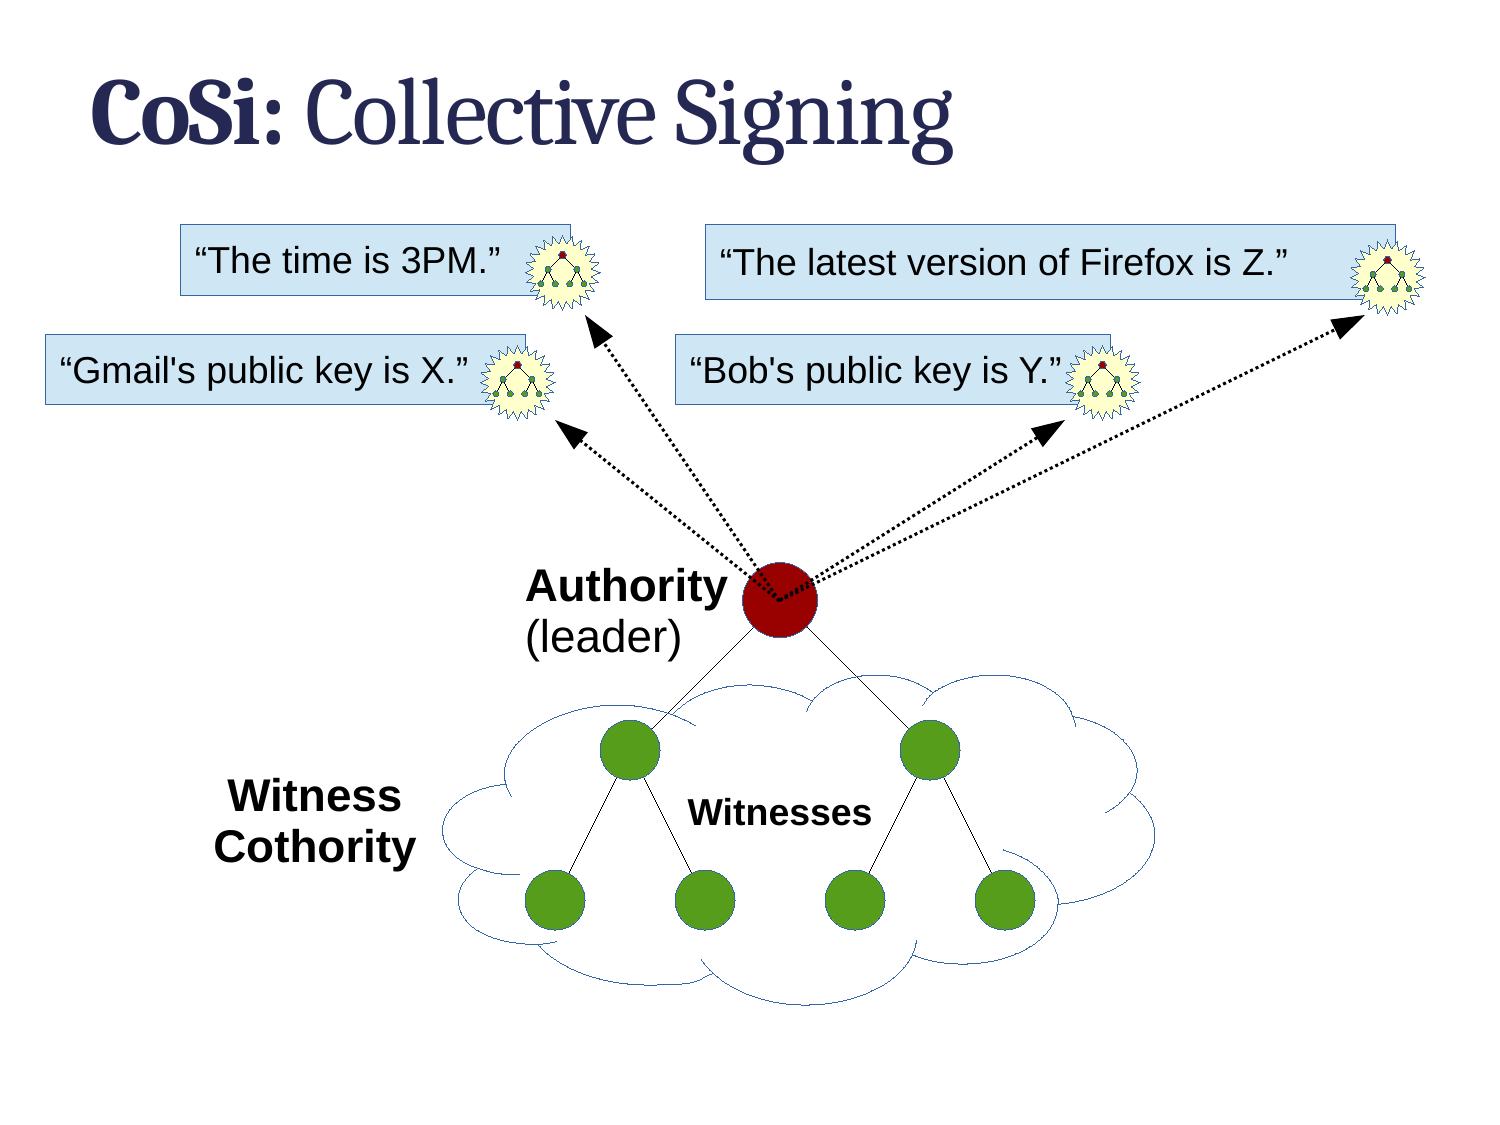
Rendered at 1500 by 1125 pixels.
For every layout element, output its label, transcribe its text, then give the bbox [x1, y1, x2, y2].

text_box [600, 720, 661, 781]
text_box [1350, 239, 1426, 316]
text_box “Gmail's public key is X.” [45, 334, 526, 405]
text_box [480, 345, 556, 421]
text_box Authority (leader) [510, 552, 758, 721]
text_box Witness Cothority [180, 762, 451, 931]
text_box [825, 870, 886, 931]
text_box [1065, 345, 1141, 421]
text_box [675, 870, 736, 931]
title CoSi: Collective Signing [75, 12, 1325, 200]
text_box “The latest version of Firefox is Z.” [705, 224, 1396, 300]
text_box “Bob's public key is Y.” [675, 334, 1111, 405]
text_box [975, 870, 1036, 931]
text_box Witnesses [667, 783, 893, 841]
text_box [525, 235, 601, 311]
text_box [758, 562, 818, 638]
text_box “The time is 3PM.” [180, 224, 571, 296]
text_box [900, 720, 961, 781]
text_box [525, 870, 586, 931]
